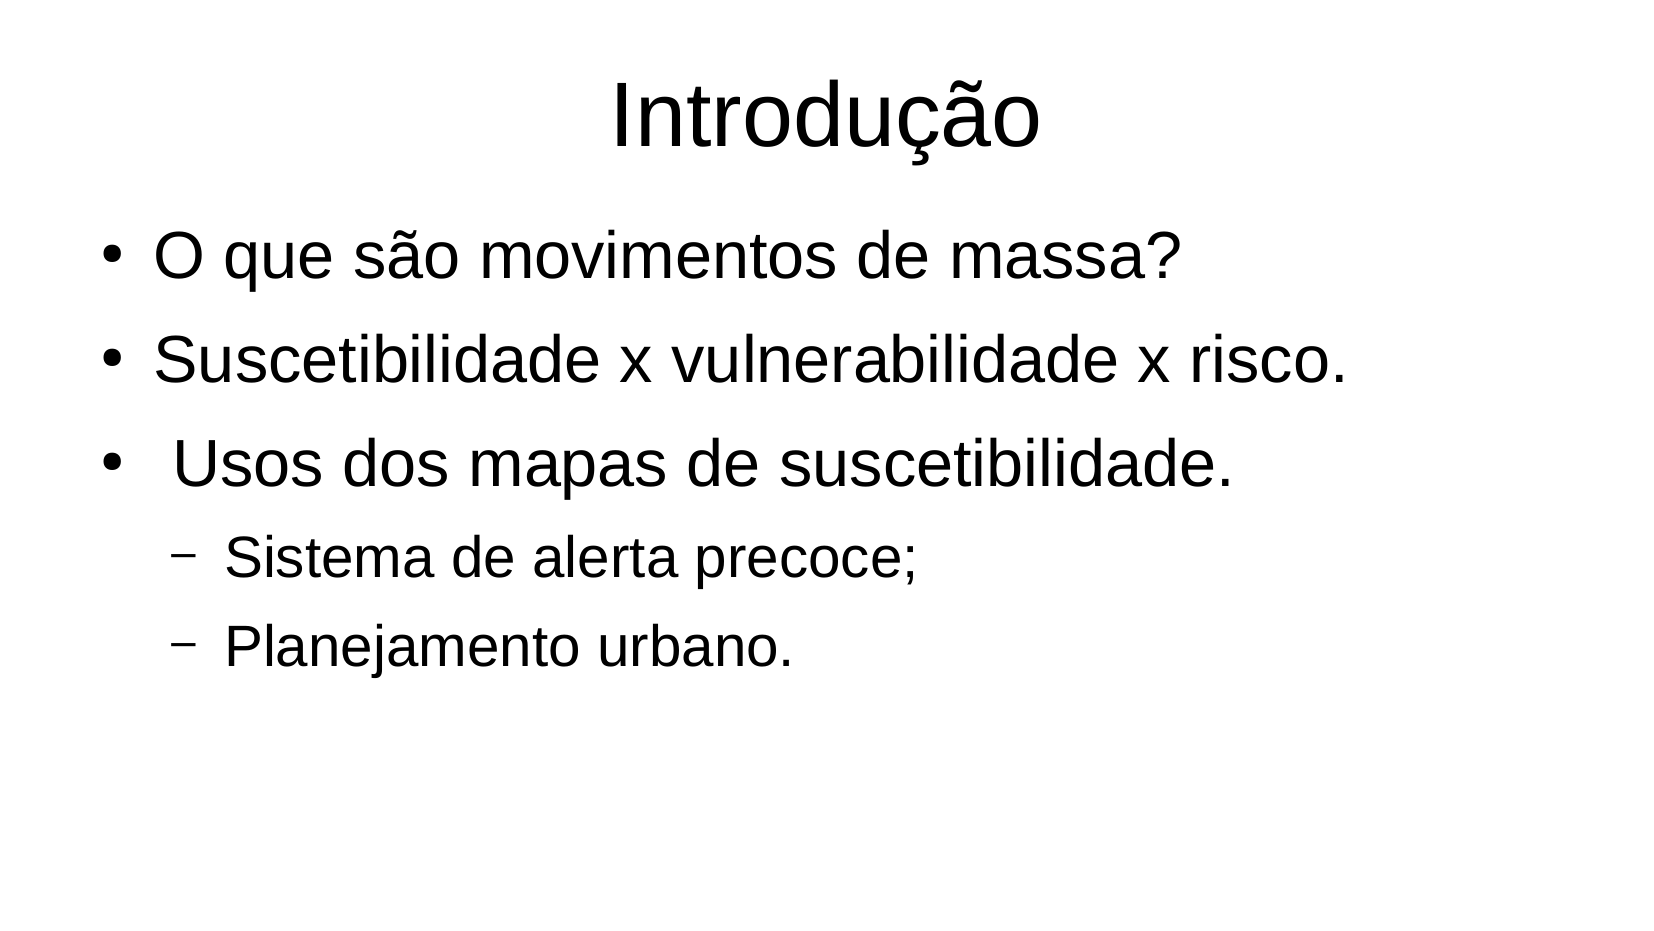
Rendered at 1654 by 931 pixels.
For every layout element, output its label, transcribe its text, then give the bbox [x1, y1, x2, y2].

list O que são movimentos de massa? Suscetibilidade x vulnerabilidade x risco. Usos dos mapas de suscetibilidade. Sistema de alerta precoce; Planejamento urbano. [82, 217, 1571, 758]
title Introdução [82, 37, 1571, 193]
